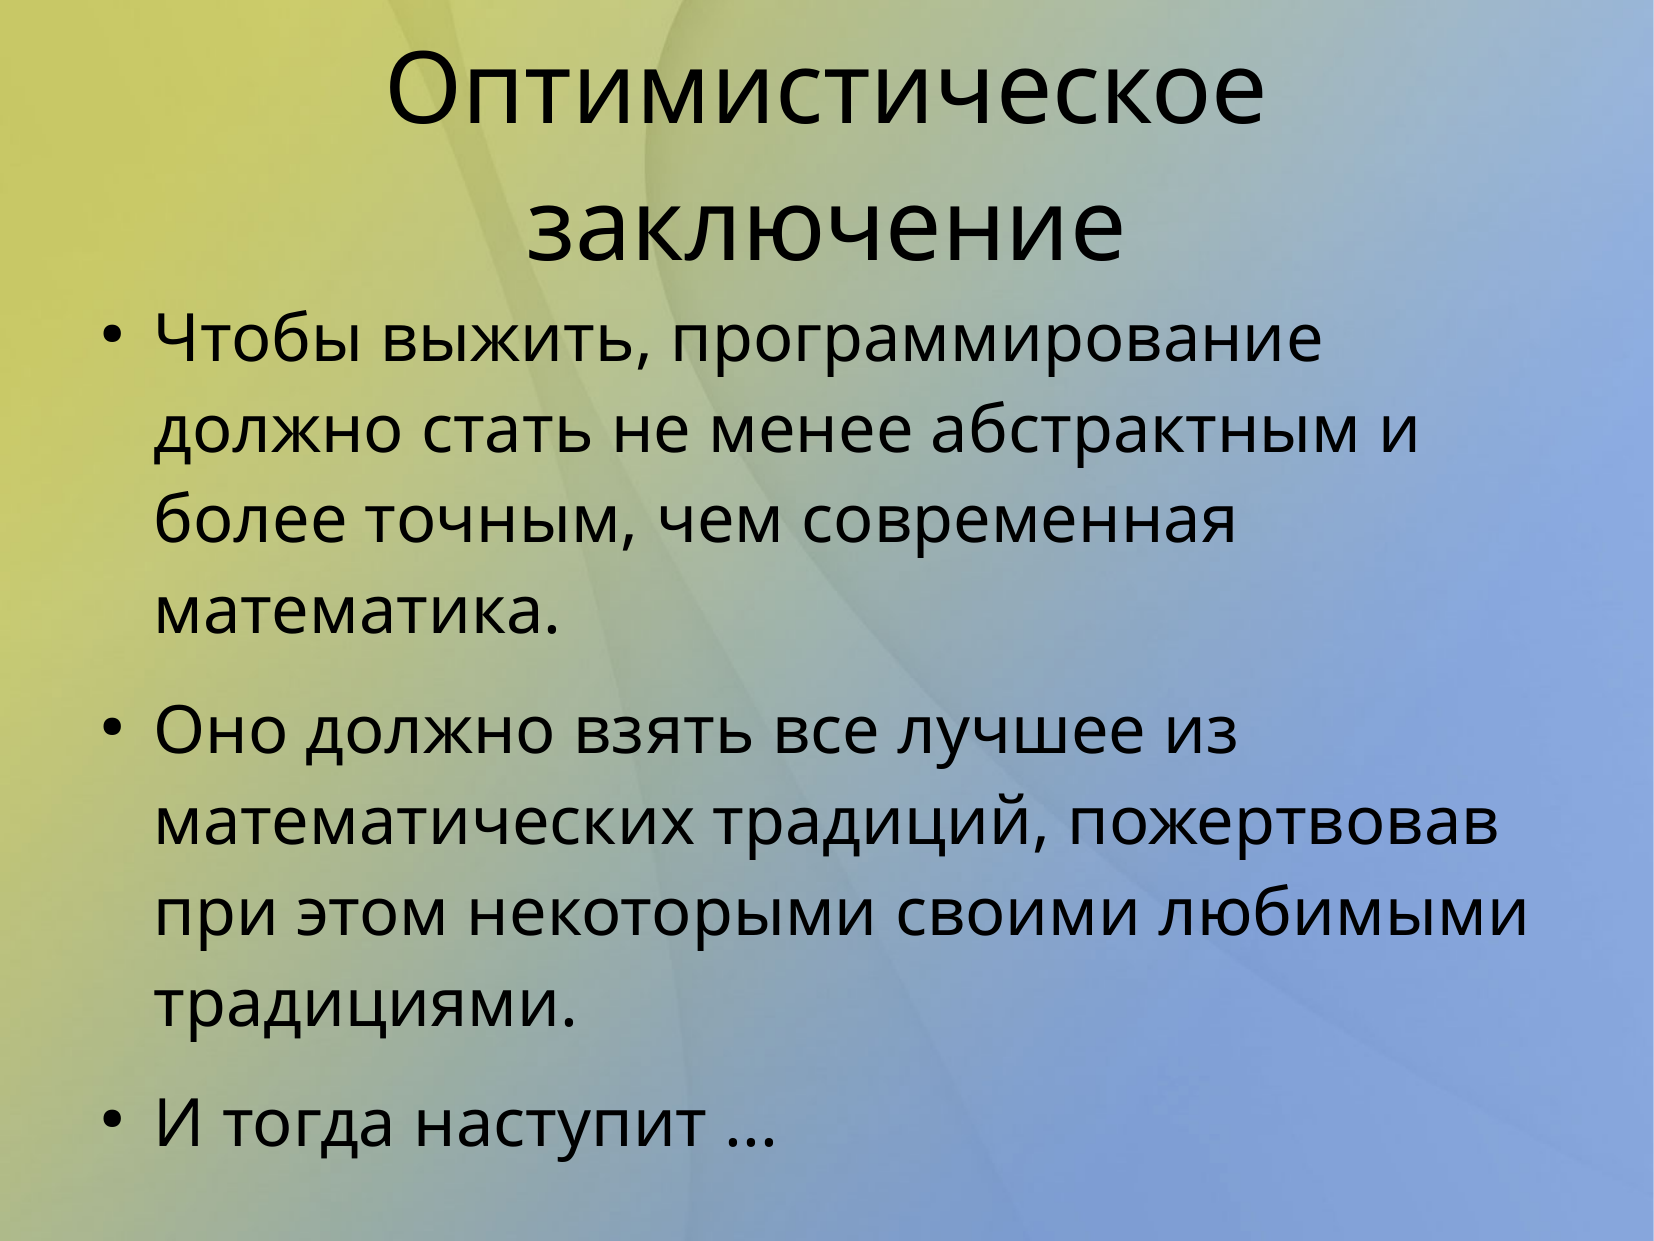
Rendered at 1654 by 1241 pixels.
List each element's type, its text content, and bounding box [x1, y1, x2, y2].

title Оптимистическое заключение [82, 31, 1571, 275]
picture [0, 0, 1654, 1241]
list Чтобы выжить, программирование должно стать не менее абстрактным и более точным, чем современная математика. Оно должно взять все лучшее из математических традиций, пожертвовав при этом некоторыми своими любимыми традициями. И тогда наступит ... [82, 290, 1571, 1094]
